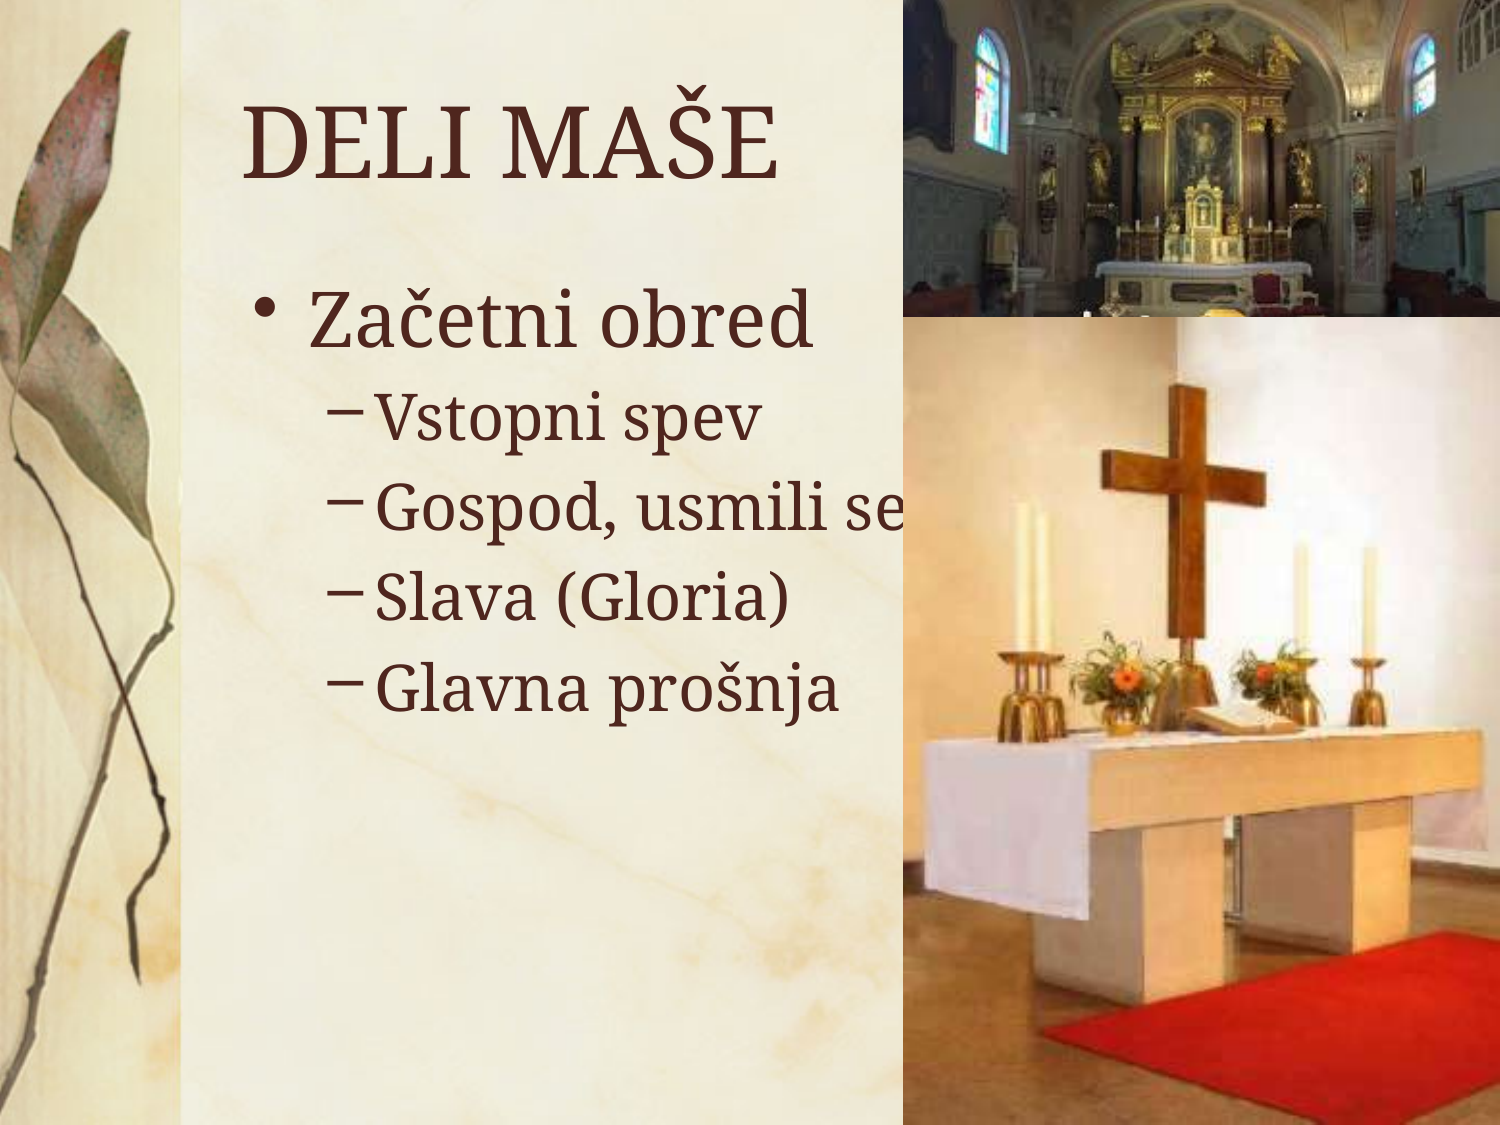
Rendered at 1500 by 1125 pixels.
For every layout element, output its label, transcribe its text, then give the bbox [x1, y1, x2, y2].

list Začetni obred Vstopni spev Gospod, usmili se Slava (Gloria) Glavna prošnja [237, 262, 903, 1005]
title DELI MAŠE [225, 45, 903, 233]
picture [0, 0, 1500, 1125]
